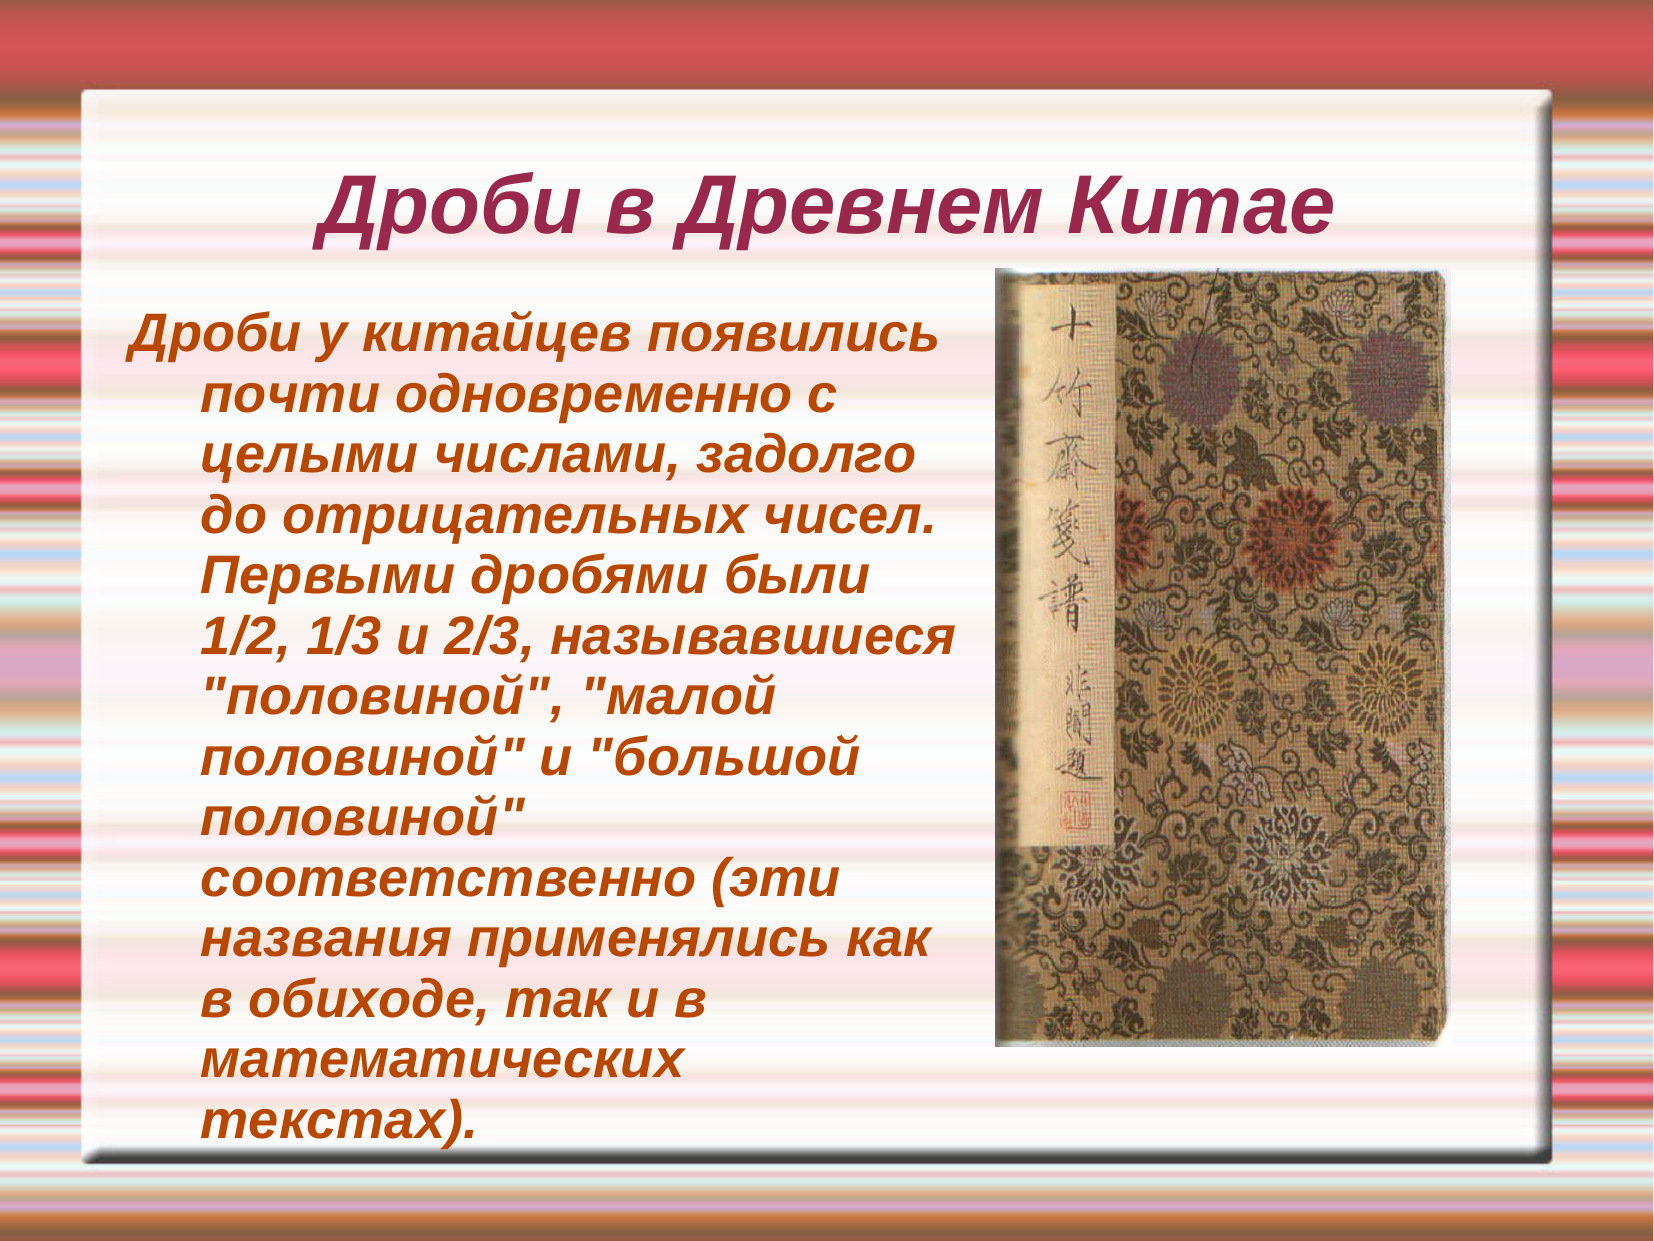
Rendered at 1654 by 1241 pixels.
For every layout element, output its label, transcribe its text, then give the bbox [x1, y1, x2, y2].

title Дроби в Древнем Китае [121, 114, 1534, 296]
list Дроби у китайцев появились почти одновременно с целыми числами, задолго до отрицательных чисел. Первыми дробями были 1/2, 1/3 и 2/3, называвшиеся "половиной", "малой половиной" и "большой половиной" соответственно (эти названия применялись как в обиходе, так и в математических текстах). [118, 302, 975, 1103]
chart [832, 340, 1506, 1123]
picture [0, 0, 1654, 1241]
